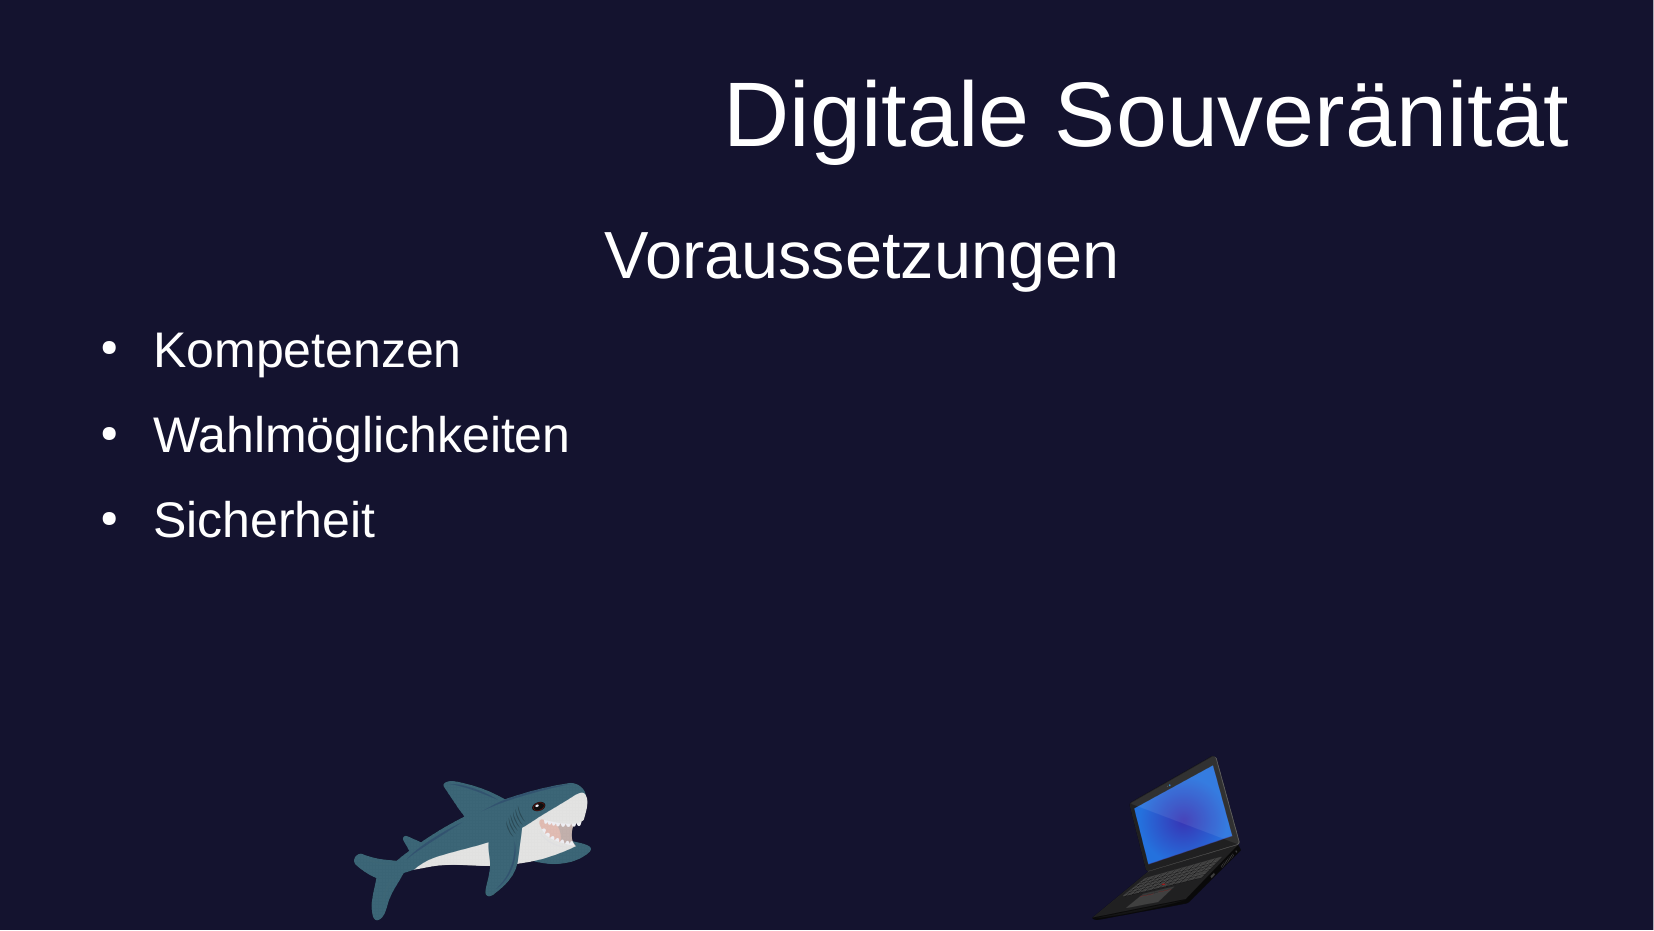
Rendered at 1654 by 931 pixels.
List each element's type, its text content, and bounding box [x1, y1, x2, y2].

picture [1092, 757, 1241, 920]
title Digitale Souveränität [82, 37, 1571, 193]
list Voraussetzungen Kompetenzen Wahlmöglichkeiten Sicherheit [82, 217, 1571, 757]
picture [354, 781, 591, 931]
